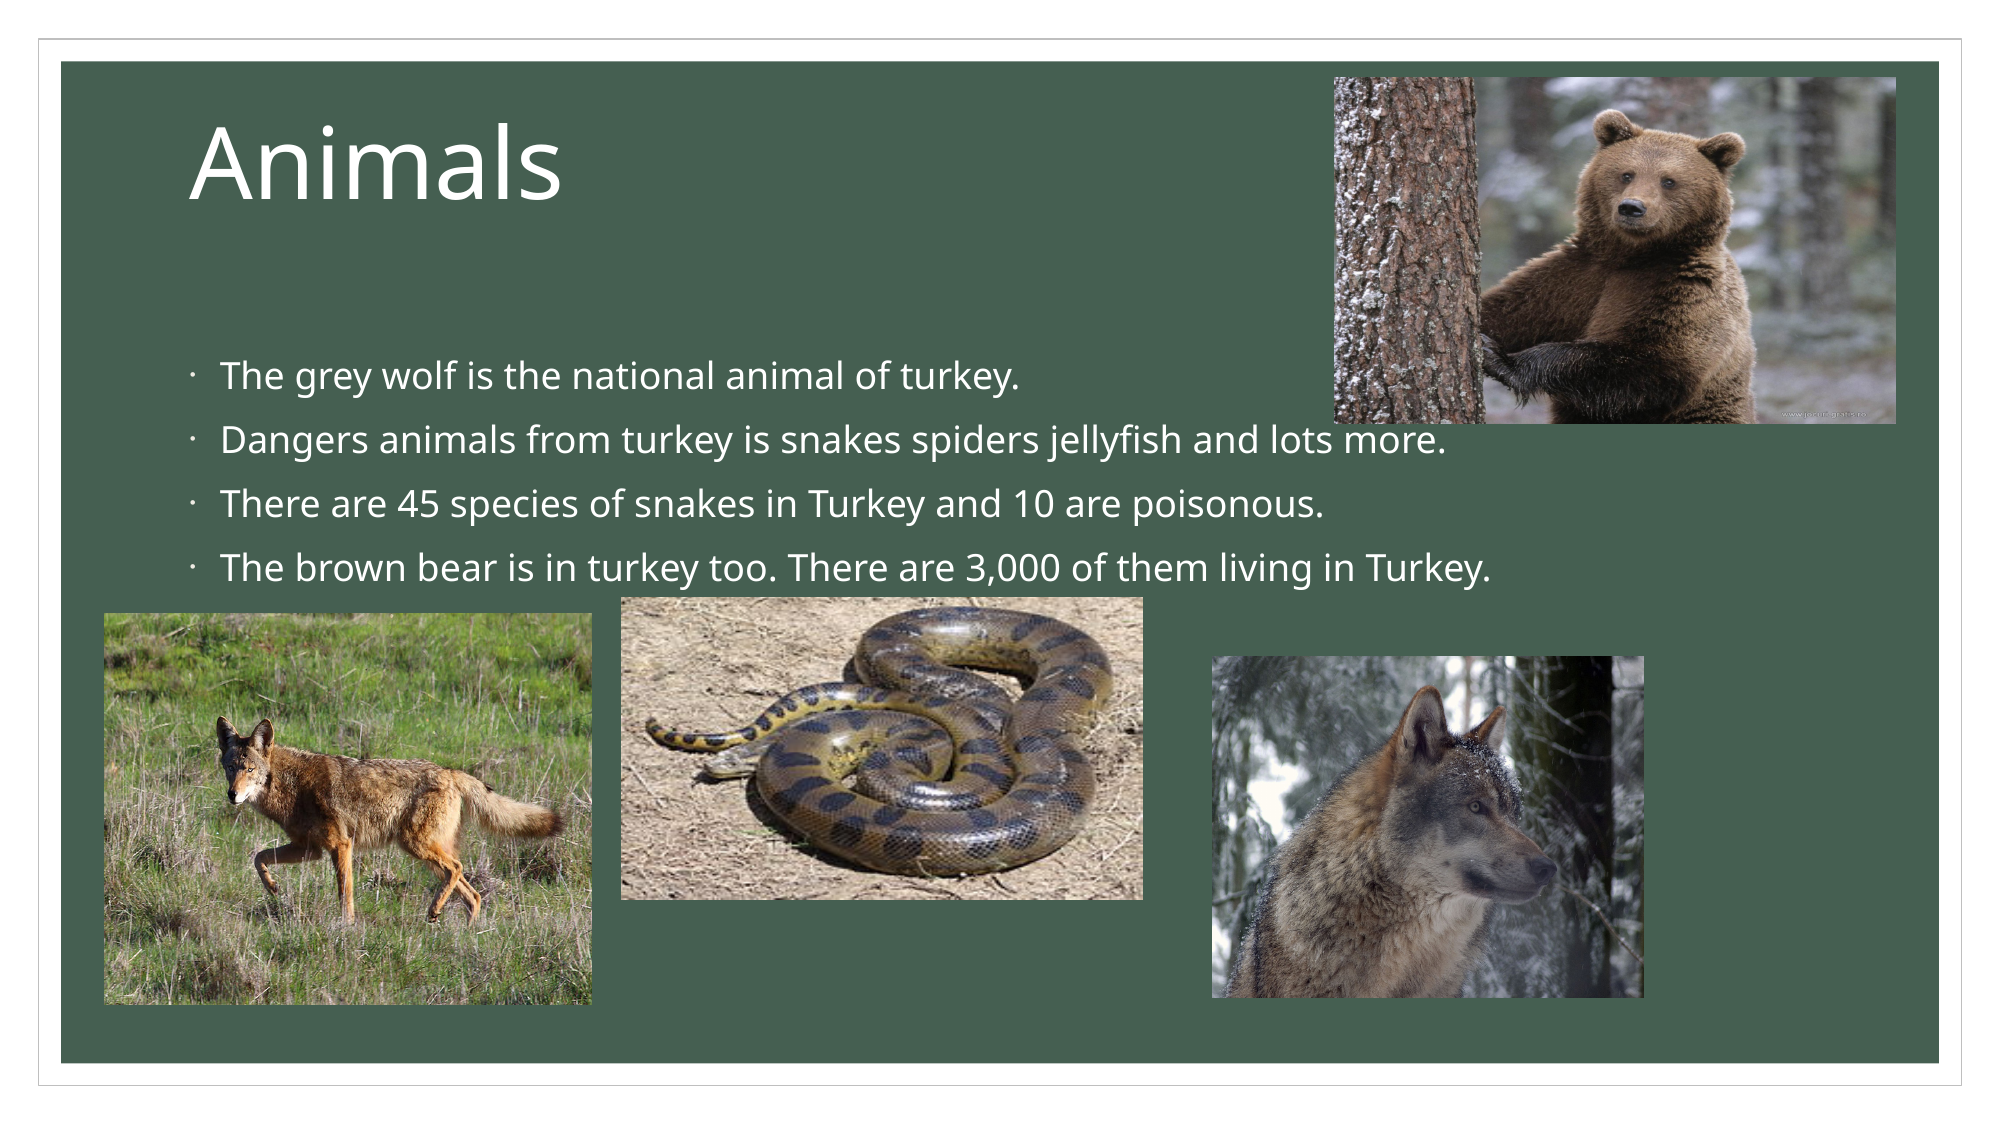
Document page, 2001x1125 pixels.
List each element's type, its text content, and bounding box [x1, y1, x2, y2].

title Animals [174, 105, 1334, 331]
picture [621, 597, 1143, 900]
picture [104, 613, 592, 1005]
picture [1334, 77, 1896, 424]
list The grey wolf is the national animal of turkey. Dangers animals from turkey is snakes spiders jellyfish and lots more. There are 45 species of snakes in Turkey and 10 are poisonous. The brown bear is in turkey too. There are 3,000 of them living in Turkey. [174, 345, 1825, 990]
picture [1212, 656, 1644, 998]
